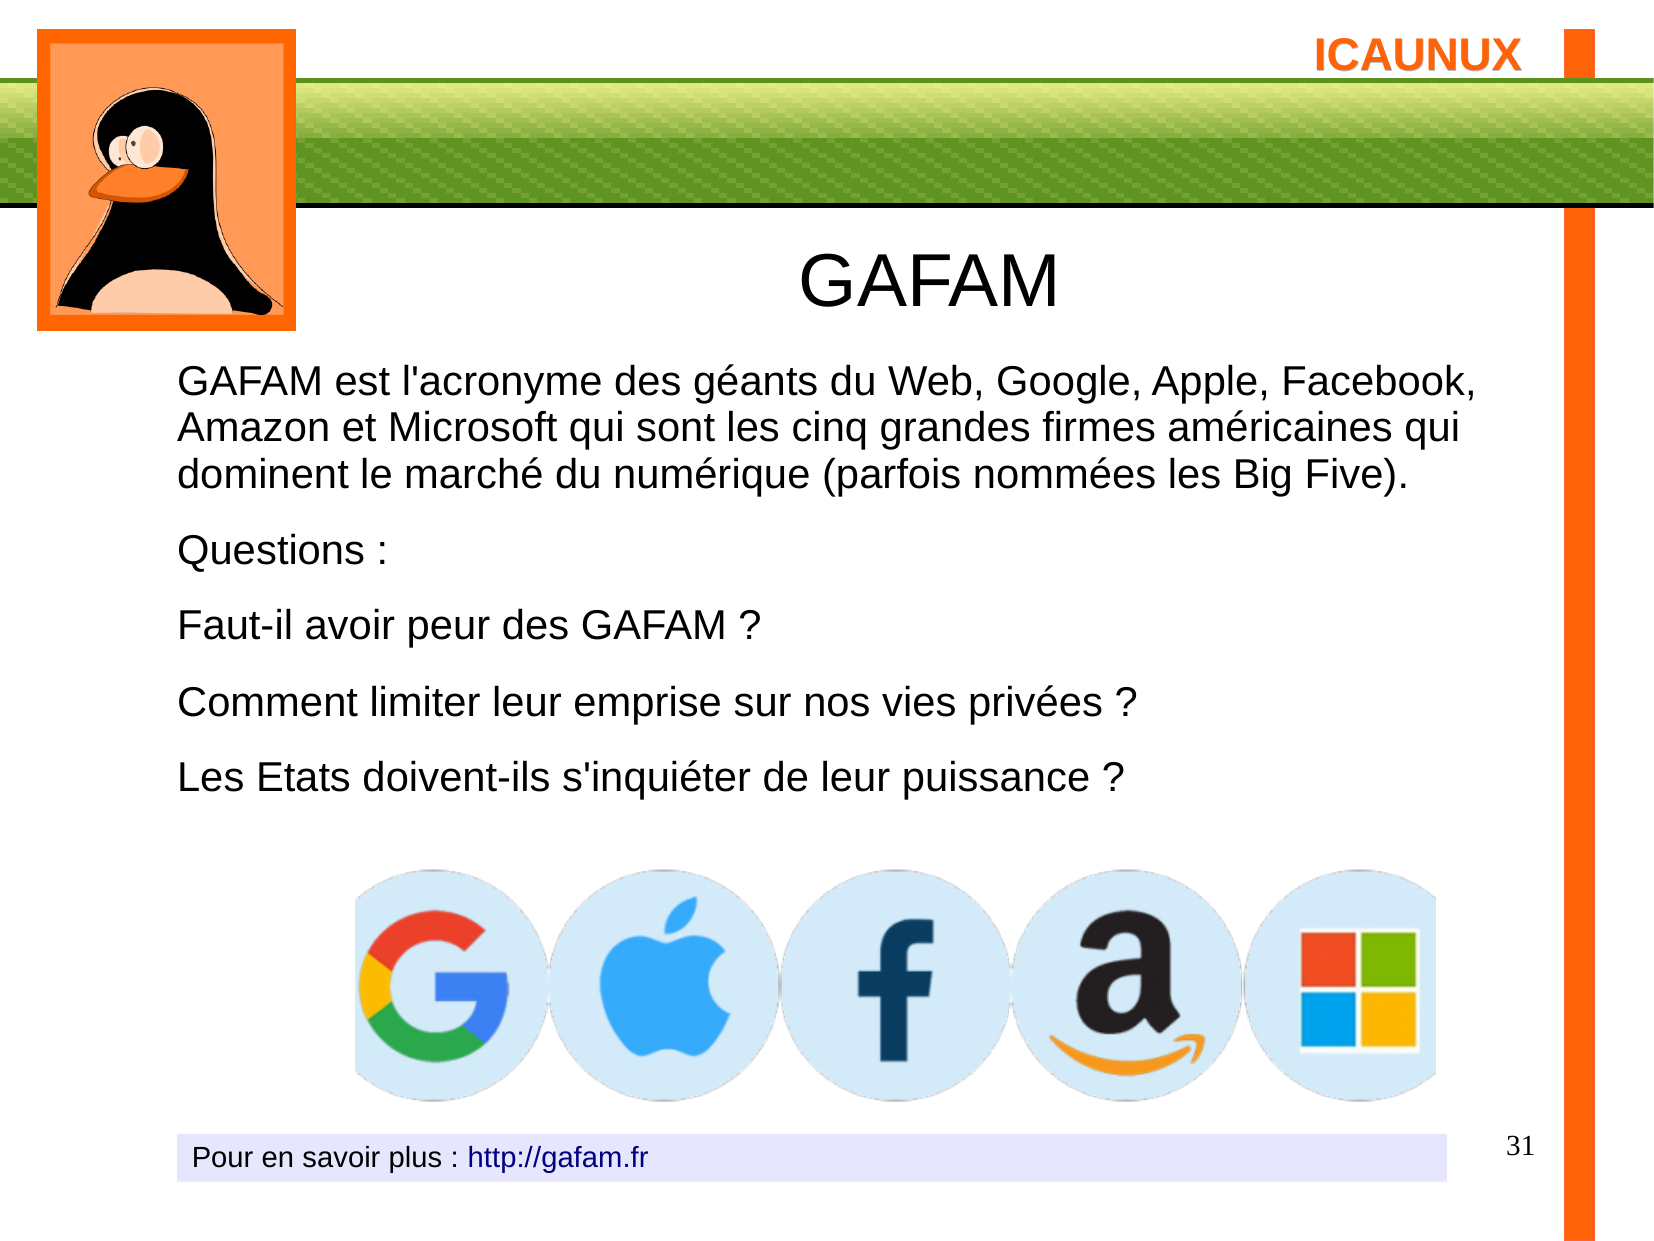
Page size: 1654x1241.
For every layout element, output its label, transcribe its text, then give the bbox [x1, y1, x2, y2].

picture [355, 859, 1436, 1123]
picture [0, 29, 1654, 331]
title GAFAM [324, 206, 1536, 355]
list GAFAM est l'acronyme des géants du Web, Google, Apple, Facebook, Amazon et Microsoft qui sont les cinq grandes firmes américaines qui dominent le marché du numérique (parfois nommées les Big Five). Questions : Faut-il avoir peur des GAFAM ? Comment limiter leur emprise sur nos vies privées ? Les Etats doivent-ils s'inquiéter de leur puissance ? [177, 357, 1506, 1034]
text_box Pour en savoir plus : http://gafam.fr [177, 1133, 1447, 1182]
